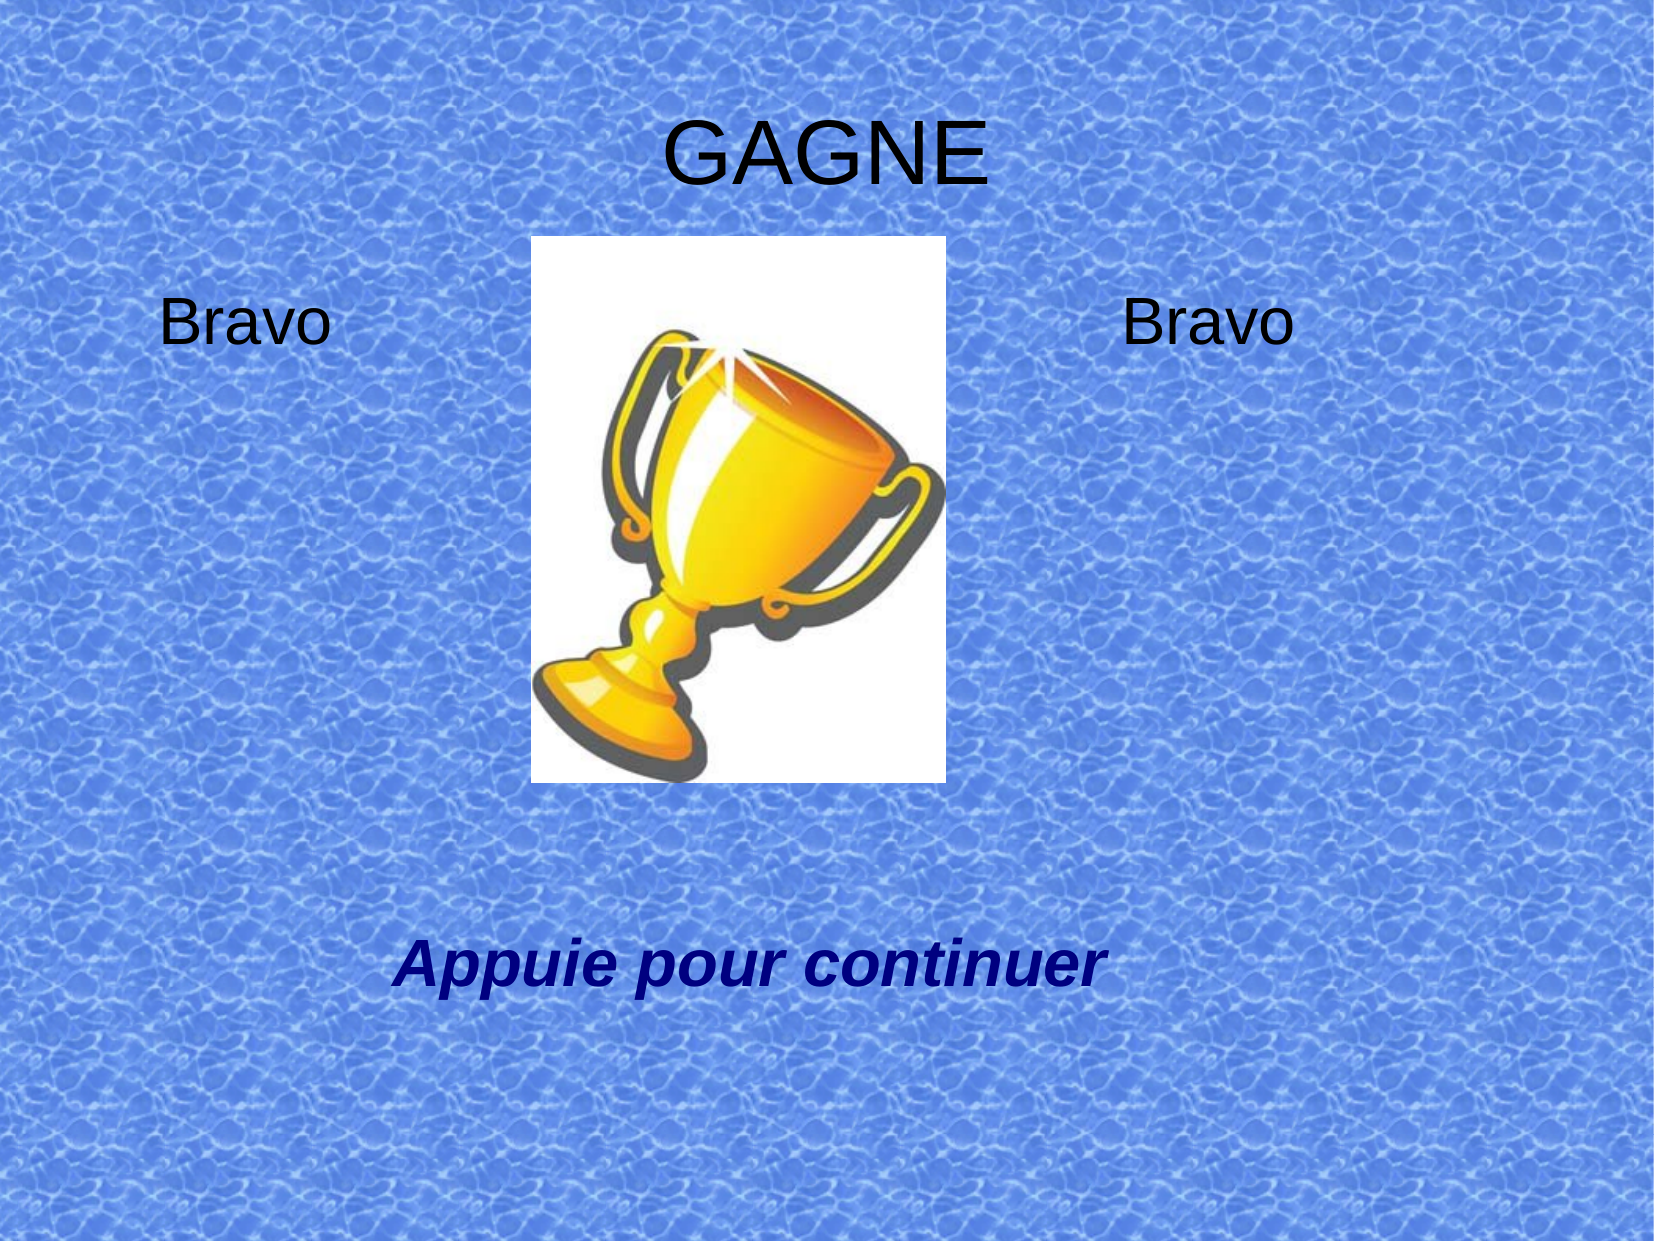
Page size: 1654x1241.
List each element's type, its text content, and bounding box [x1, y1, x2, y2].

picture [0, 0, 1654, 1241]
list Bravo Bravo Appuie pour continuer [106, 283, 1595, 1003]
title GAGNE [82, 49, 1571, 257]
